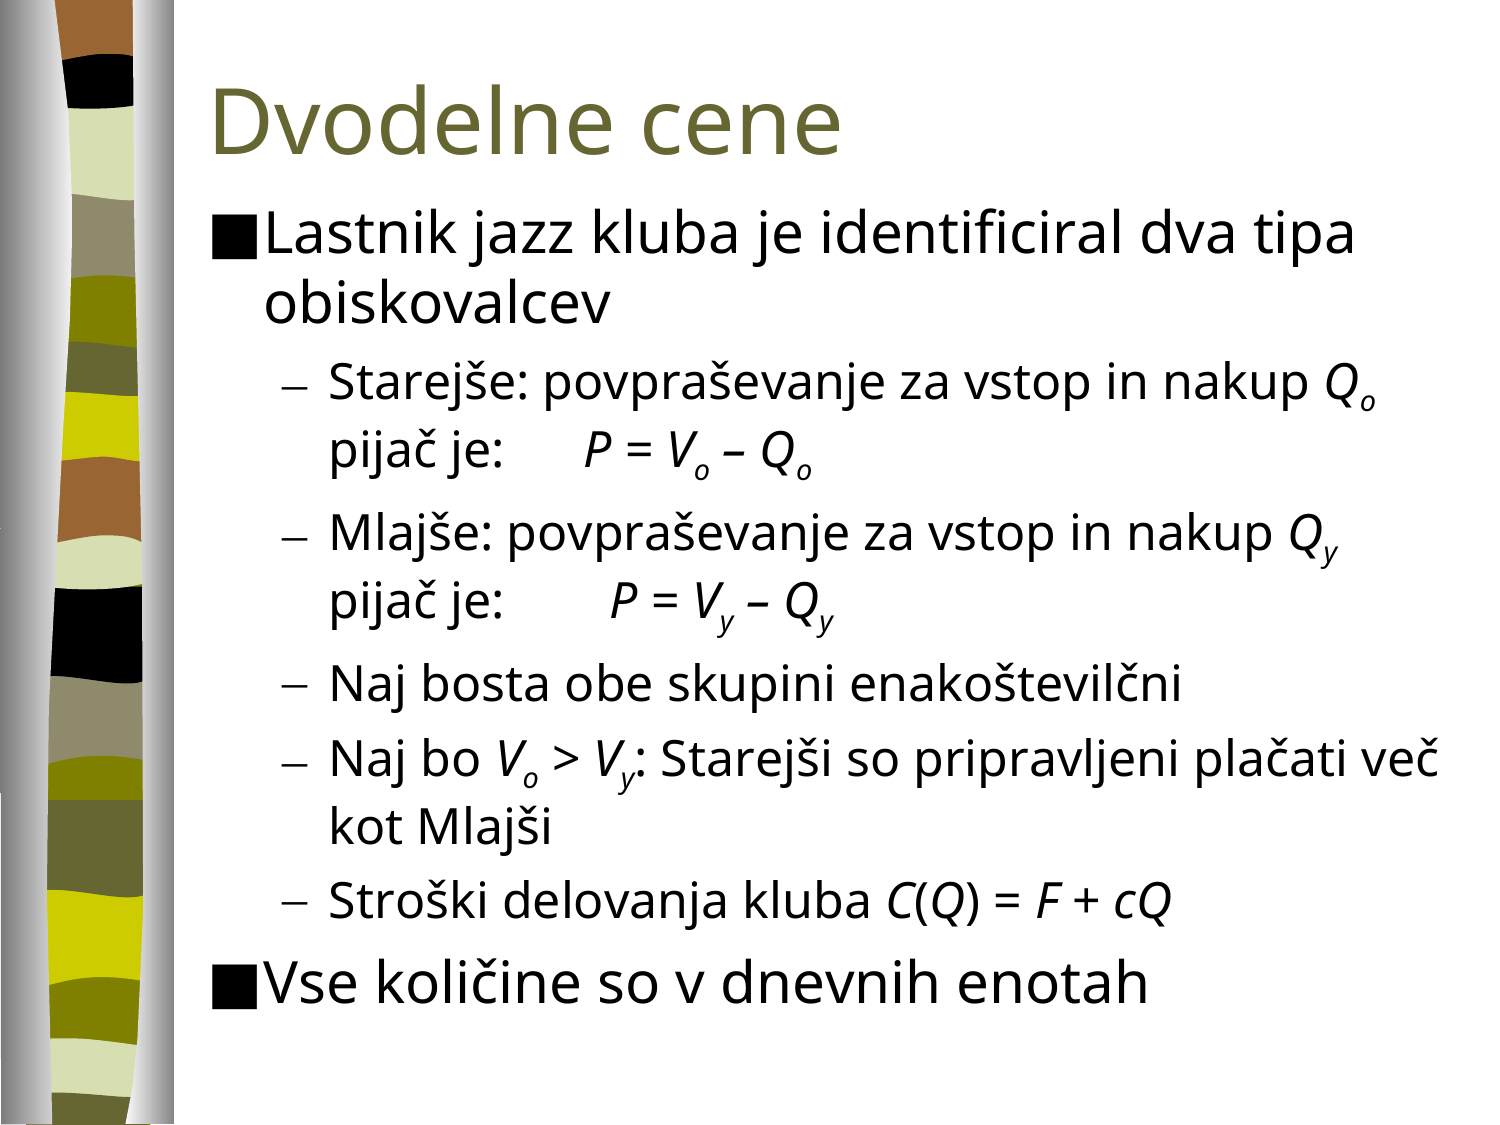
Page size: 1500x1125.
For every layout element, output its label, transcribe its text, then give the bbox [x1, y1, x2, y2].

title Dvodelne cene [192, 0, 1468, 187]
list Lastnik jazz kluba je identificiral dva tipa obiskovalcev Starejše: povpraševanje za vstop in nakup Qo pijač je: P = Vo – Qo Mlajše: povpraševanje za vstop in nakup Qy pijač je: P = Vy – Qy Naj bosta obe skupini enakoštevilčni Naj bo Vo > Vy: Starejši so pripravljeni plačati več kot Mlajši Stroški delovanja kluba C(Q) = F + cQ Vse količine so v dnevnih enotah [192, 187, 1468, 894]
